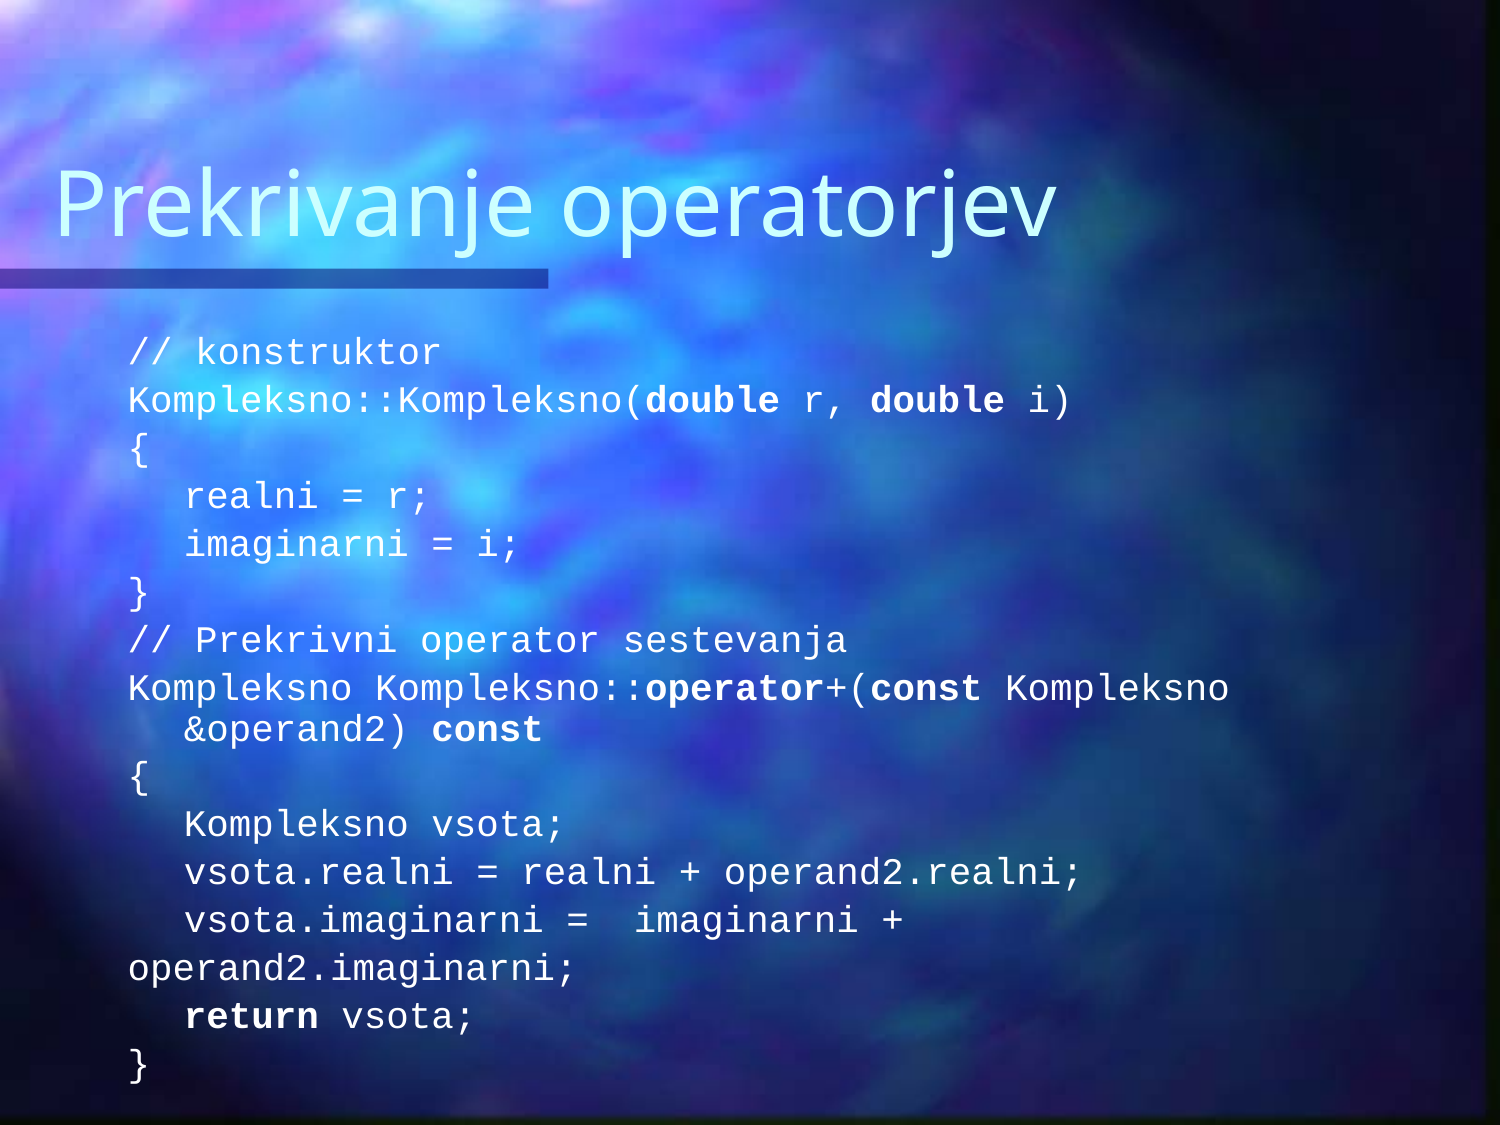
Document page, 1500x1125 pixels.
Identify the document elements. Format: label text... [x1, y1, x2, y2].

title Prekrivanje operatorjev [37, 75, 1313, 263]
picture [0, 0, 1500, 1125]
list // konstruktor Kompleksno::Kompleksno(double r, double i) { realni = r; imaginarni = i; } // Prekrivni operator sestevanja Kompleksno Kompleksno::operator+(const Kompleksno &operand2) const { Kompleksno vsota; vsota.realni = realni + operand2.realni; vsota.imaginarni = imaginarni + operand2.imaginarni; return vsota; } [112, 324, 1388, 1000]
